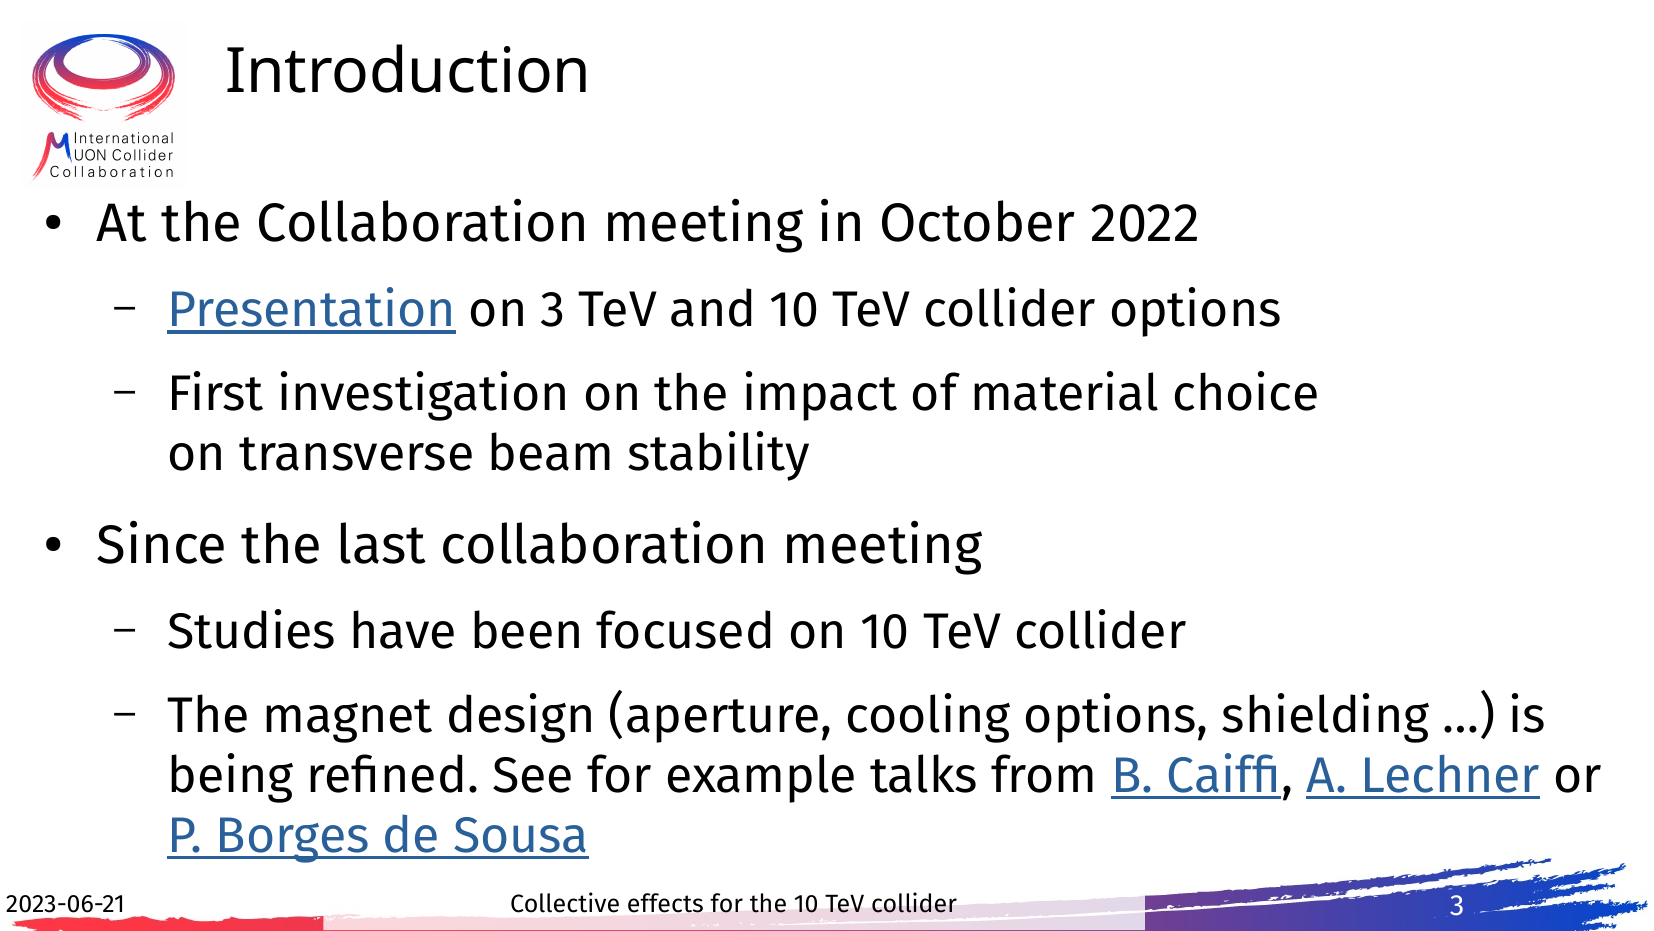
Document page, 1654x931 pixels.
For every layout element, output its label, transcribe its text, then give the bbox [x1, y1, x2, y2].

picture [21, 21, 188, 189]
title Introduction [225, 25, 1571, 188]
picture [0, 848, 1654, 931]
list At the Collaboration meeting in October 2022 Presentation on 3 TeV and 10 TeV collider options First investigation on the impact of material choice on transverse beam stability Since the last collaboration meeting Studies have been focused on 10 TeV collider The magnet design (aperture, cooling options, shielding …) is being refined. See for example talks from B. Caiffi, A. Lechner or P. Borges de Sousa [25, 191, 1619, 871]
